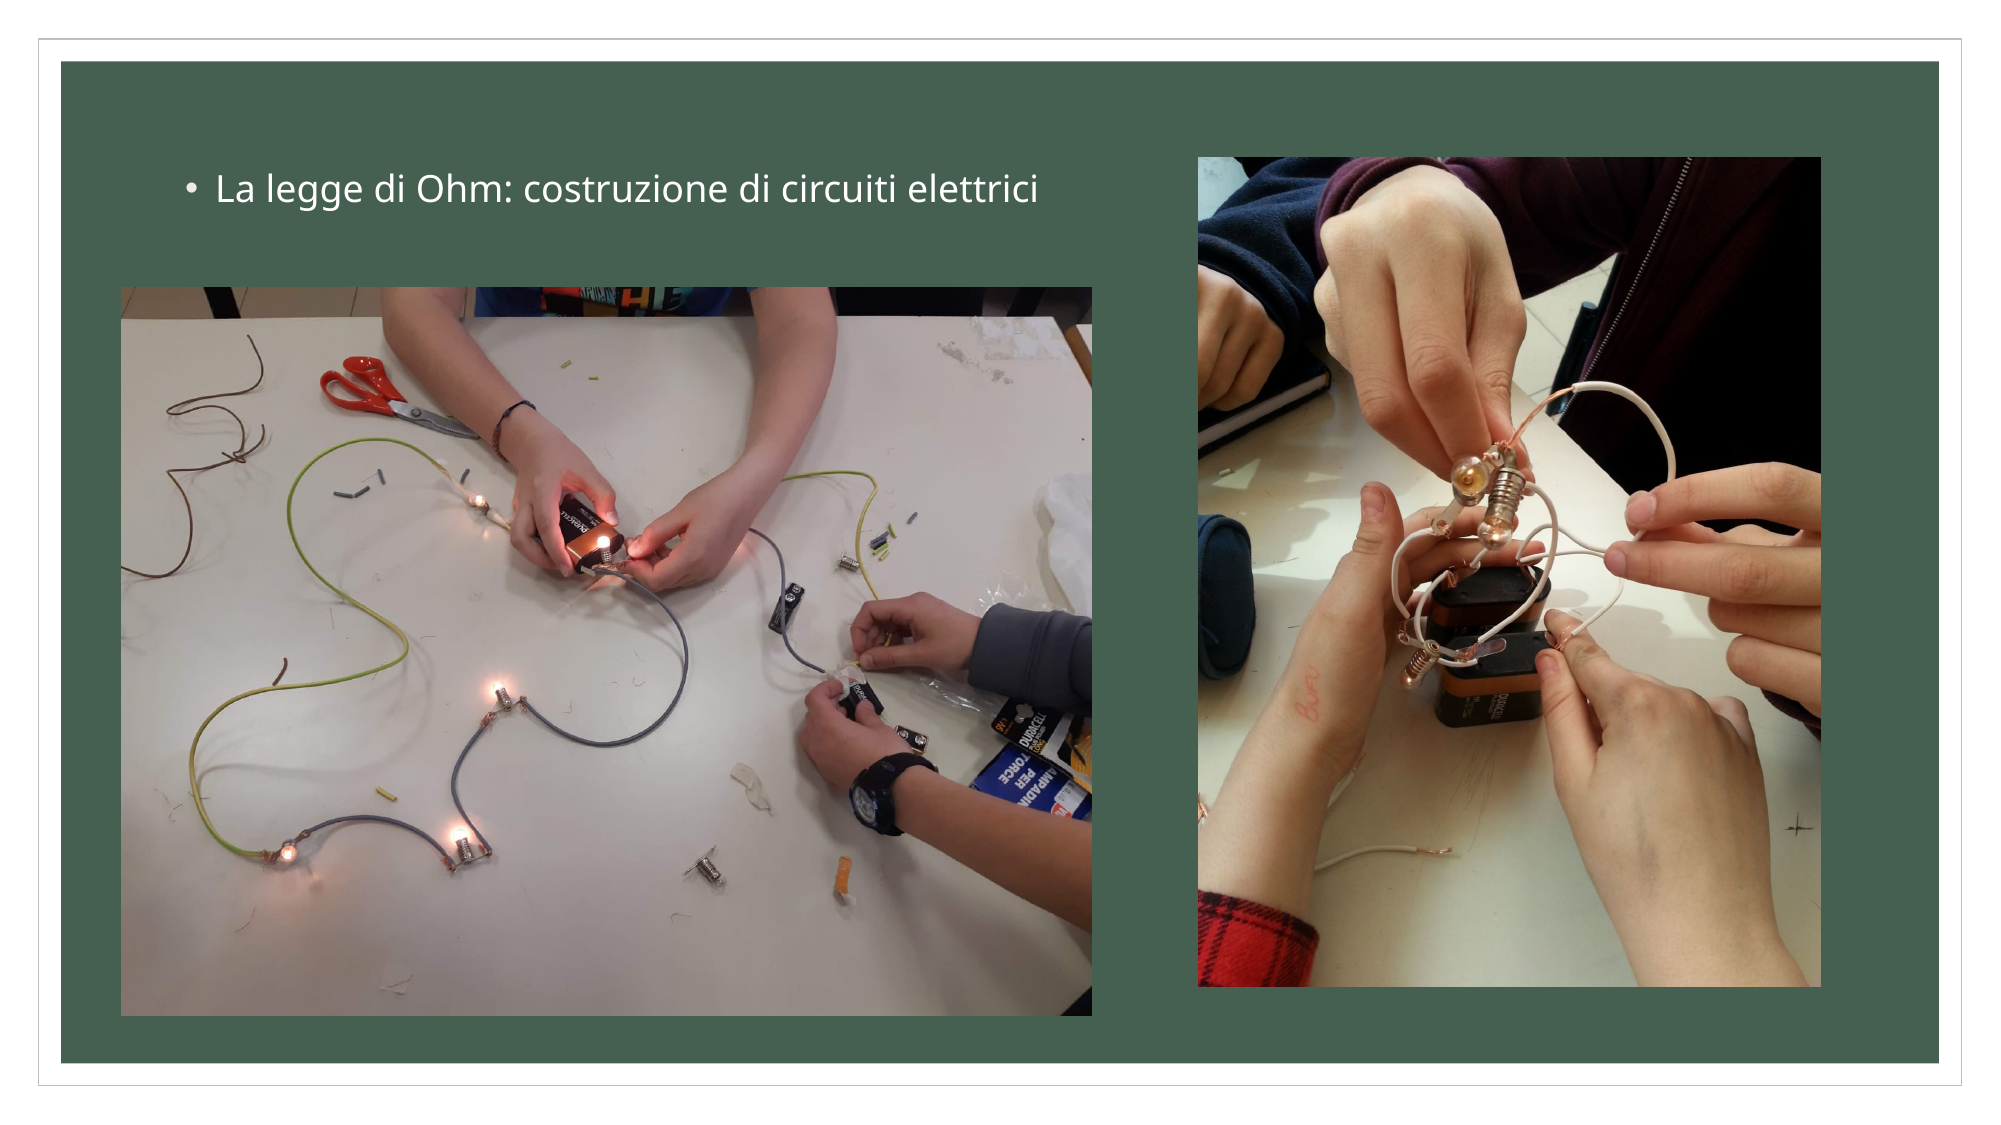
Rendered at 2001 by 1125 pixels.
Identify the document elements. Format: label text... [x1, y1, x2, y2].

picture [1198, 157, 1821, 987]
list La legge di Ohm: costruzione di circuiti elettrici [170, 157, 1198, 803]
picture [121, 287, 1092, 1016]
